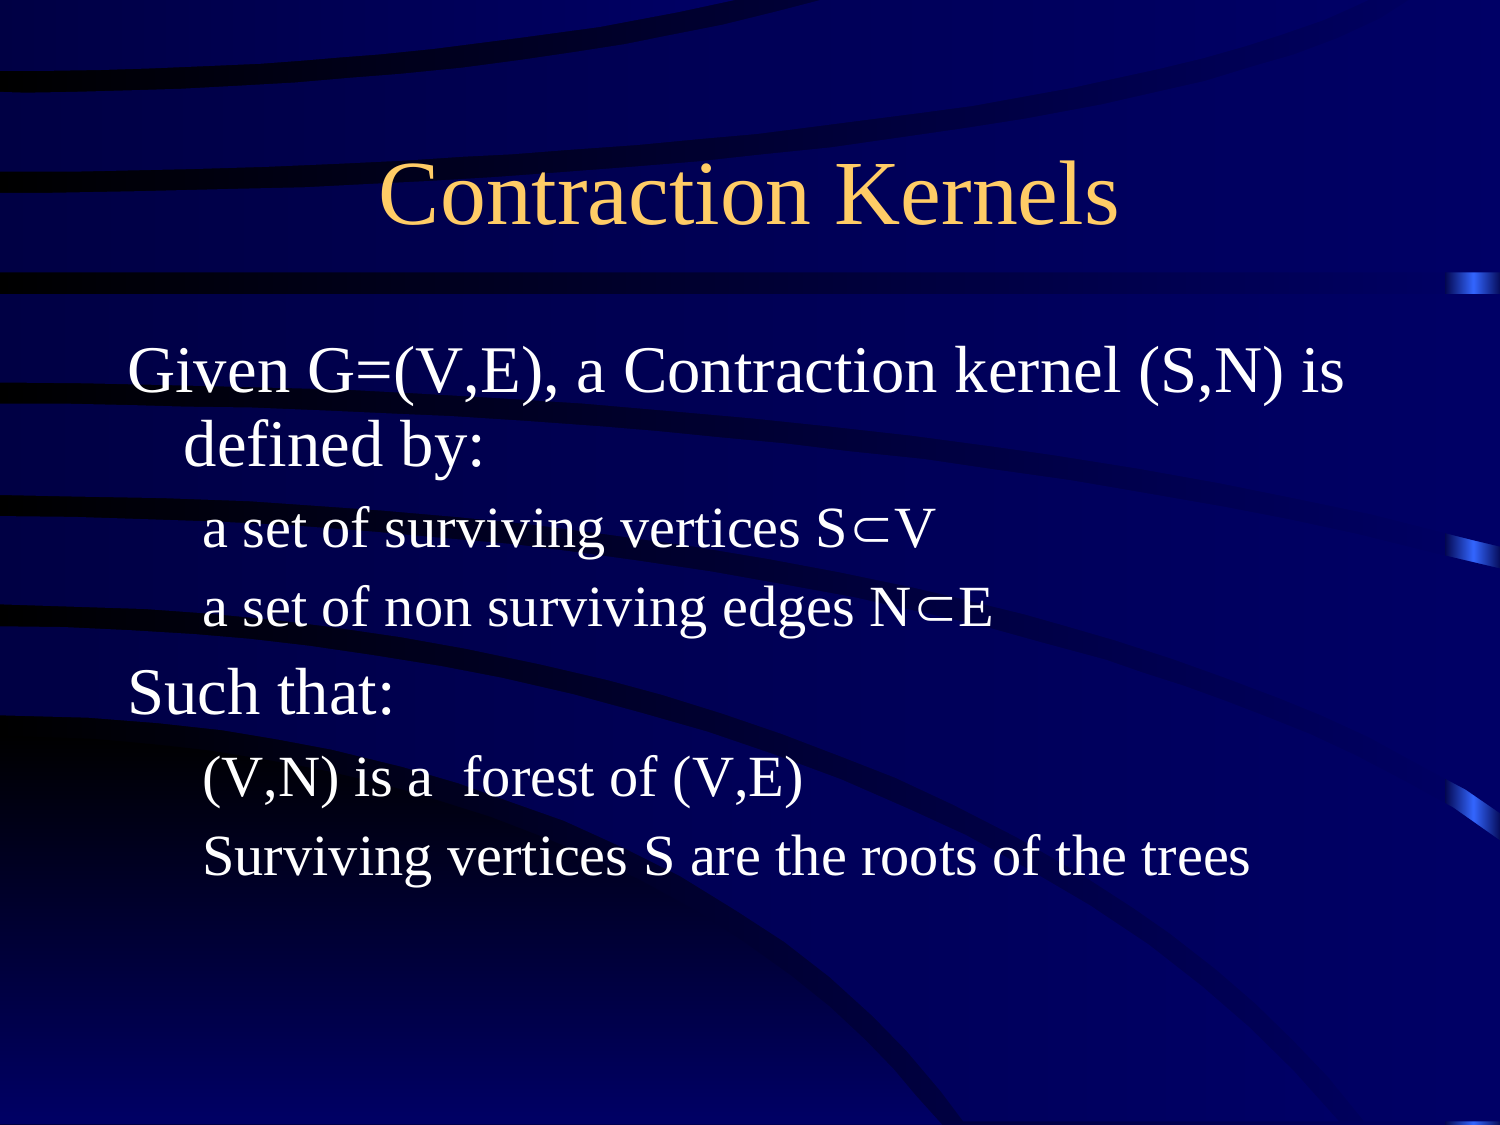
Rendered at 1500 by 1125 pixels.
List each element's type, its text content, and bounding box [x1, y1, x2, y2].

list Given G=(V,E), a Contraction kernel (S,N) is defined by: a set of surviving vertices SV a set of non surviving edges NE Such that: (V,N) is a forest of (V,E) Surviving vertices S are the roots of the trees [112, 324, 1388, 1001]
title Contraction Kernels [112, 99, 1388, 288]
